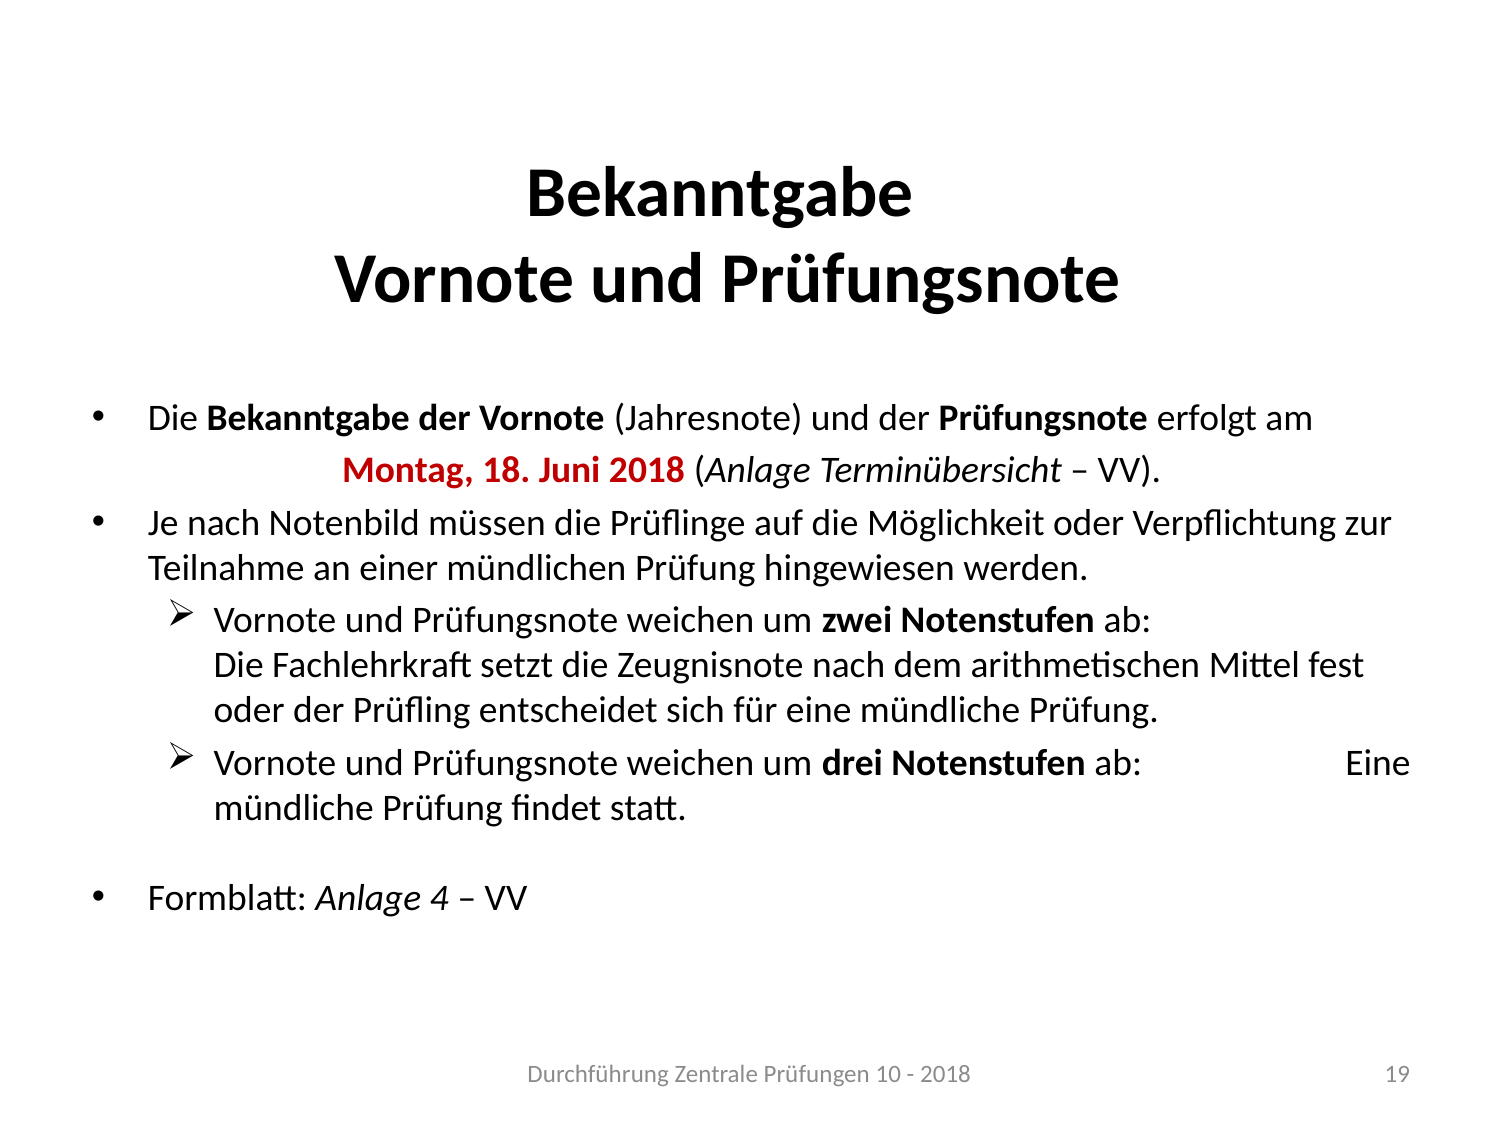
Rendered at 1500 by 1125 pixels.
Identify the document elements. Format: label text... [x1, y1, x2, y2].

slide_number <Foliennummer> [1074, 1042, 1425, 1103]
title Bekanntgabe Vornote und Prüfungsnote [53, 137, 1404, 325]
list Die Bekanntgabe der Vornote (Jahresnote) und der Prüfungsnote erfolgt am Montag, 18. Juni 2018 (Anlage Terminübersicht – VV). Je nach Notenbild müssen die Prüflinge auf die Möglichkeit oder Verpflichtung zur Teilnahme an einer mündlichen Prüfung hingewiesen werden. Vornote und Prüfungsnote weichen um zwei Notenstufen ab: Die Fachlehrkraft setzt die Zeugnisnote nach dem arithmetischen Mittel fest oder der Prüfling entscheidet sich für eine mündliche Prüfung. Vornote und Prüfungsnote weichen um drei Notenstufen ab: Eine mündliche Prüfung findet statt. Formblatt: Anlage 4 – VV [76, 385, 1427, 976]
footer Durchführung Zentrale Prüfungen 10 - 2018 [512, 1042, 988, 1103]
